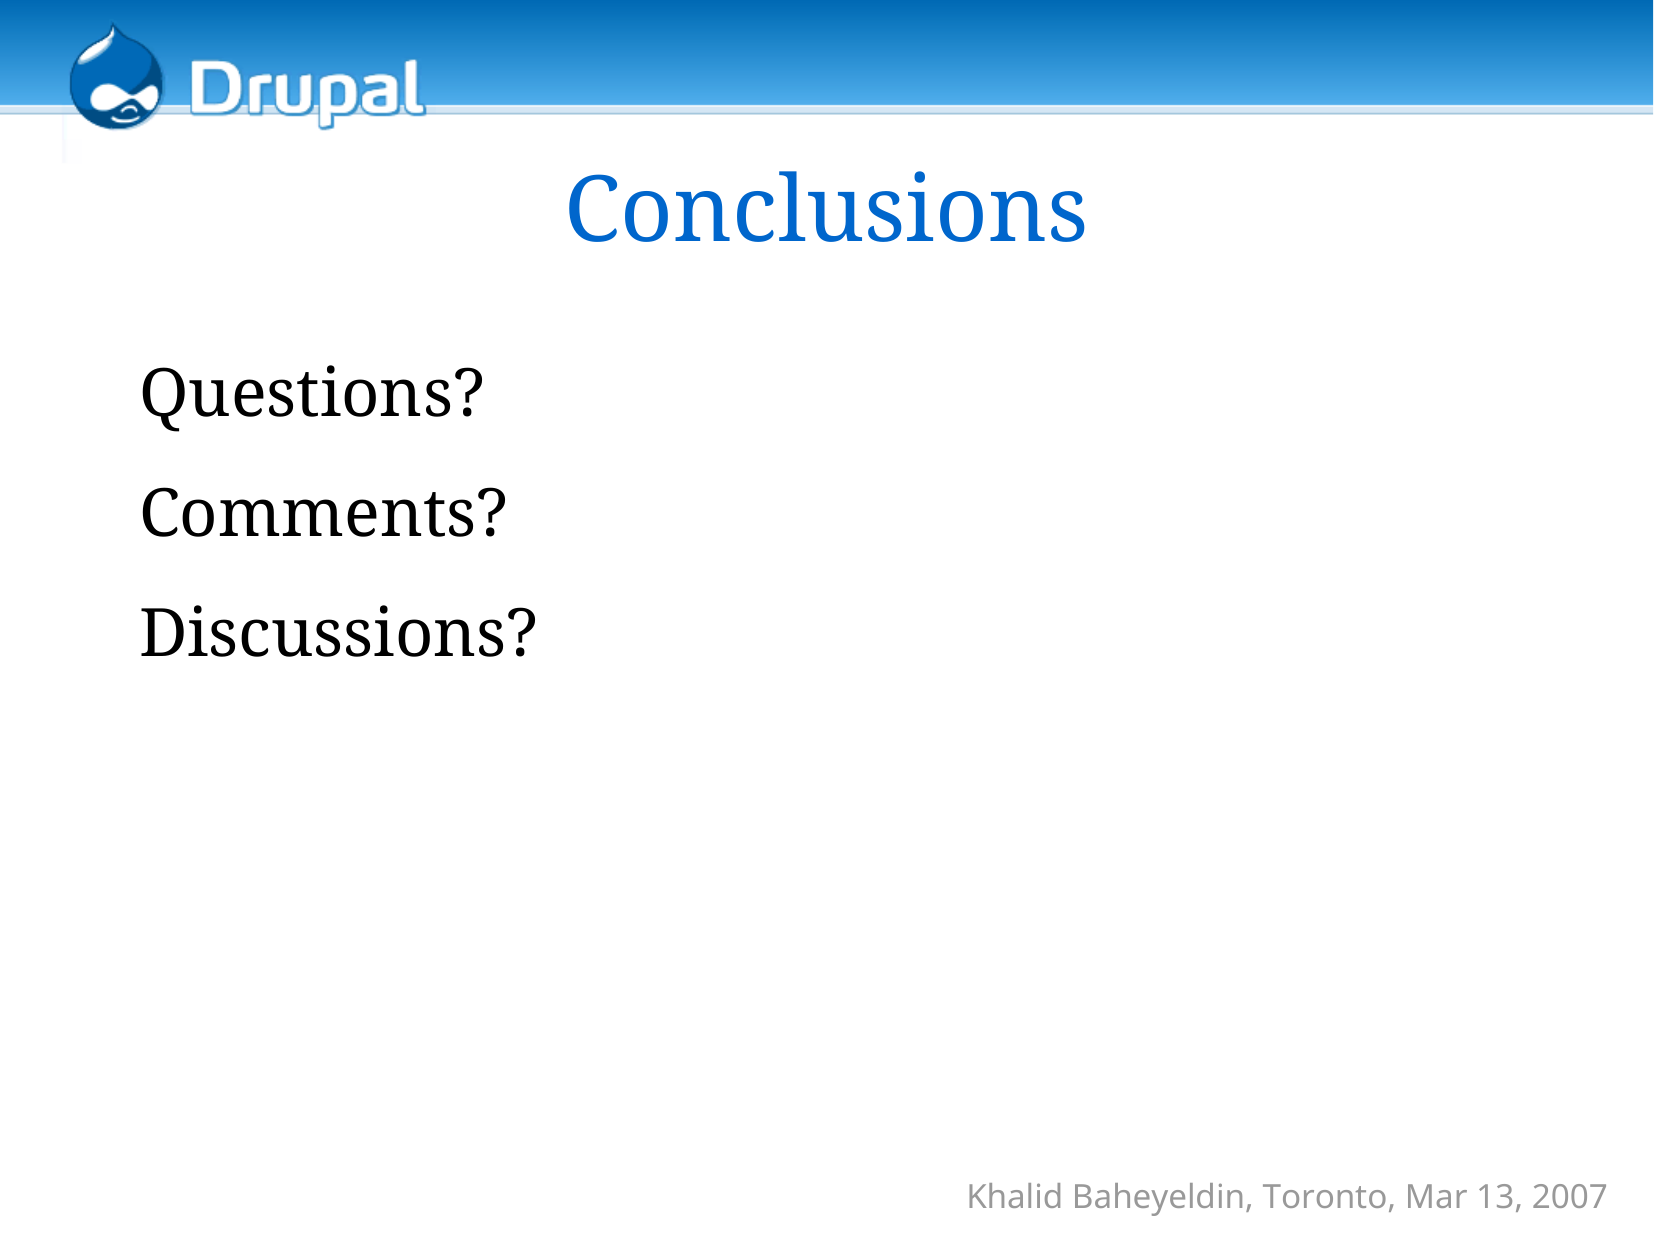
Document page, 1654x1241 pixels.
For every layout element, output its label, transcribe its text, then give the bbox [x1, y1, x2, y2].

list Questions? Comments? Discussions? [121, 344, 1533, 1127]
picture [0, 0, 1654, 1241]
title Conclusions [121, 102, 1533, 311]
